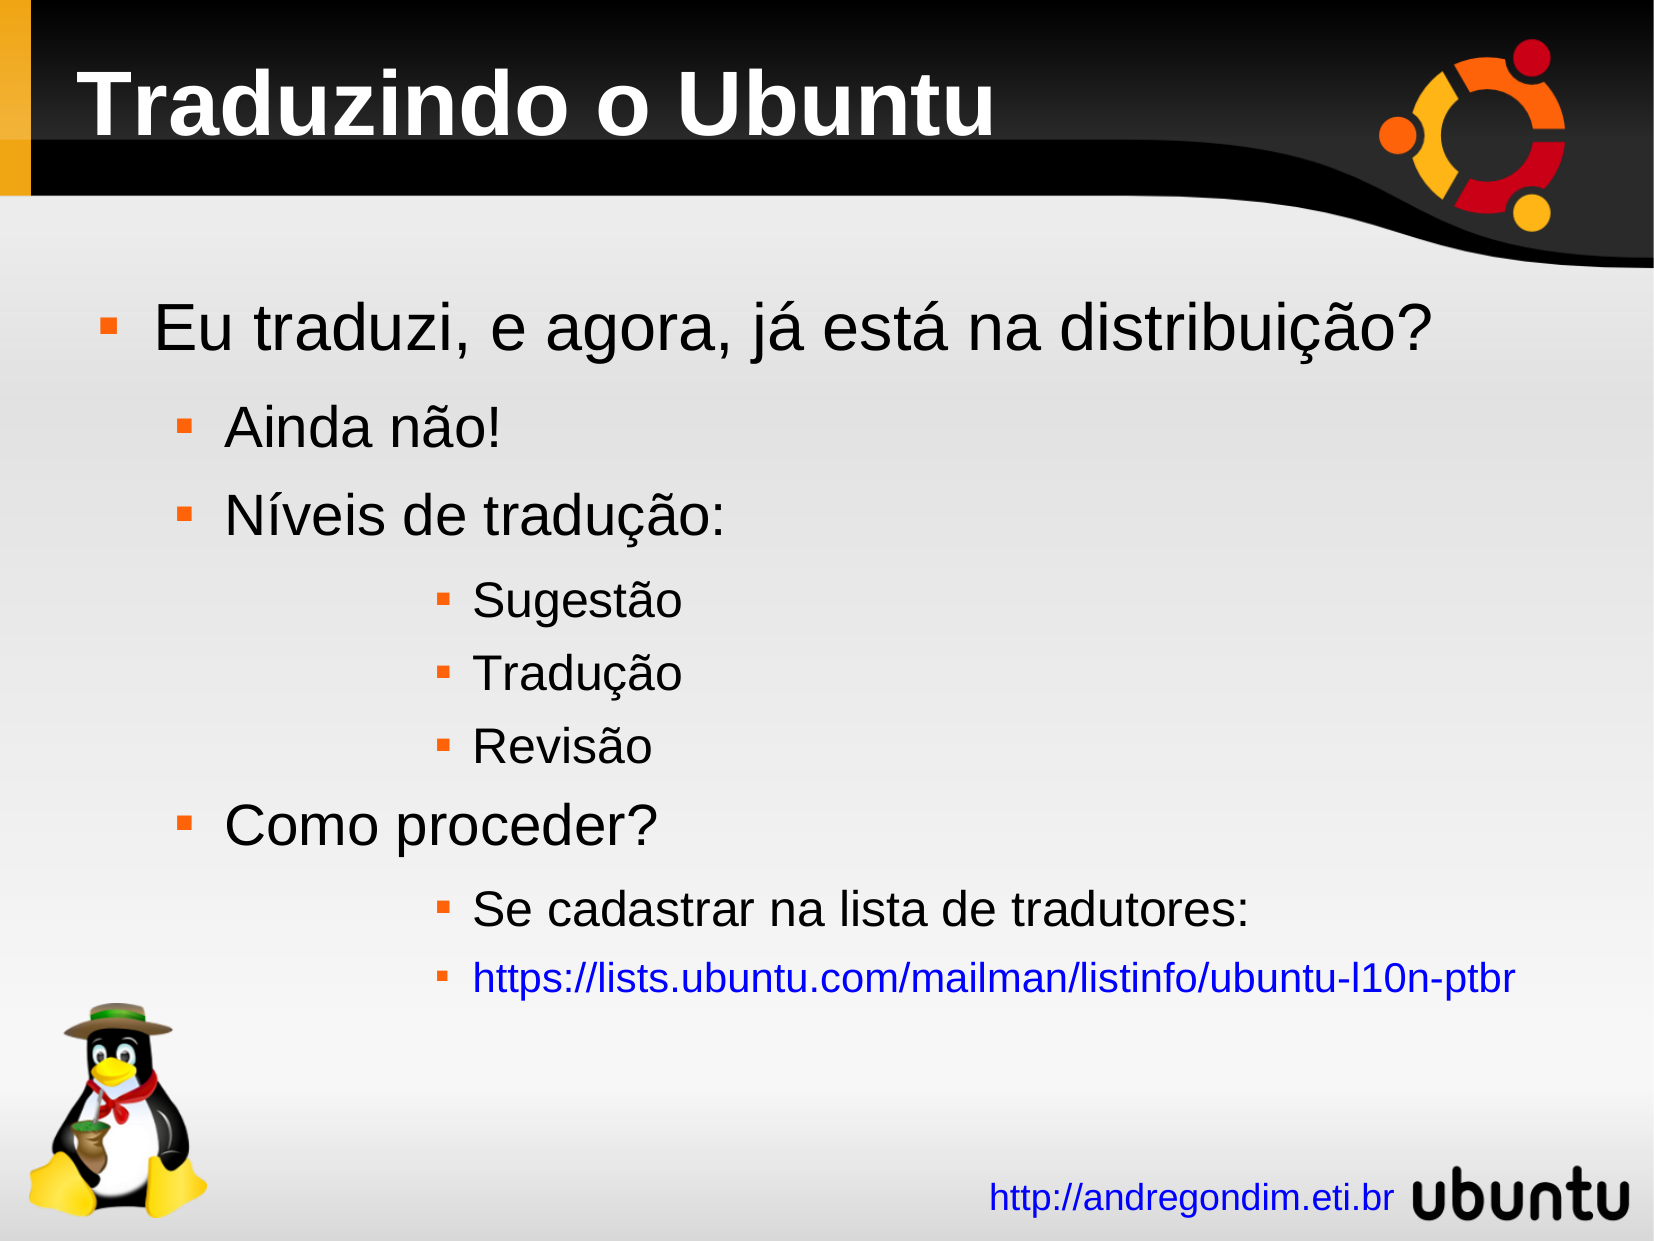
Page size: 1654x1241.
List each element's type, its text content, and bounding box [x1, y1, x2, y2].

list Eu traduzi, e agora, já está na distribuição? Ainda não! Níveis de tradução: Sugestão Tradução Revisão Como proceder? Se cadastrar na lista de tradutores: https://lists.ubuntu.com/mailman/listinfo/ubuntu-l10n-ptbr [82, 290, 1571, 1094]
picture [0, 0, 1654, 1241]
title Traduzindo o Ubuntu [76, 7, 1565, 200]
